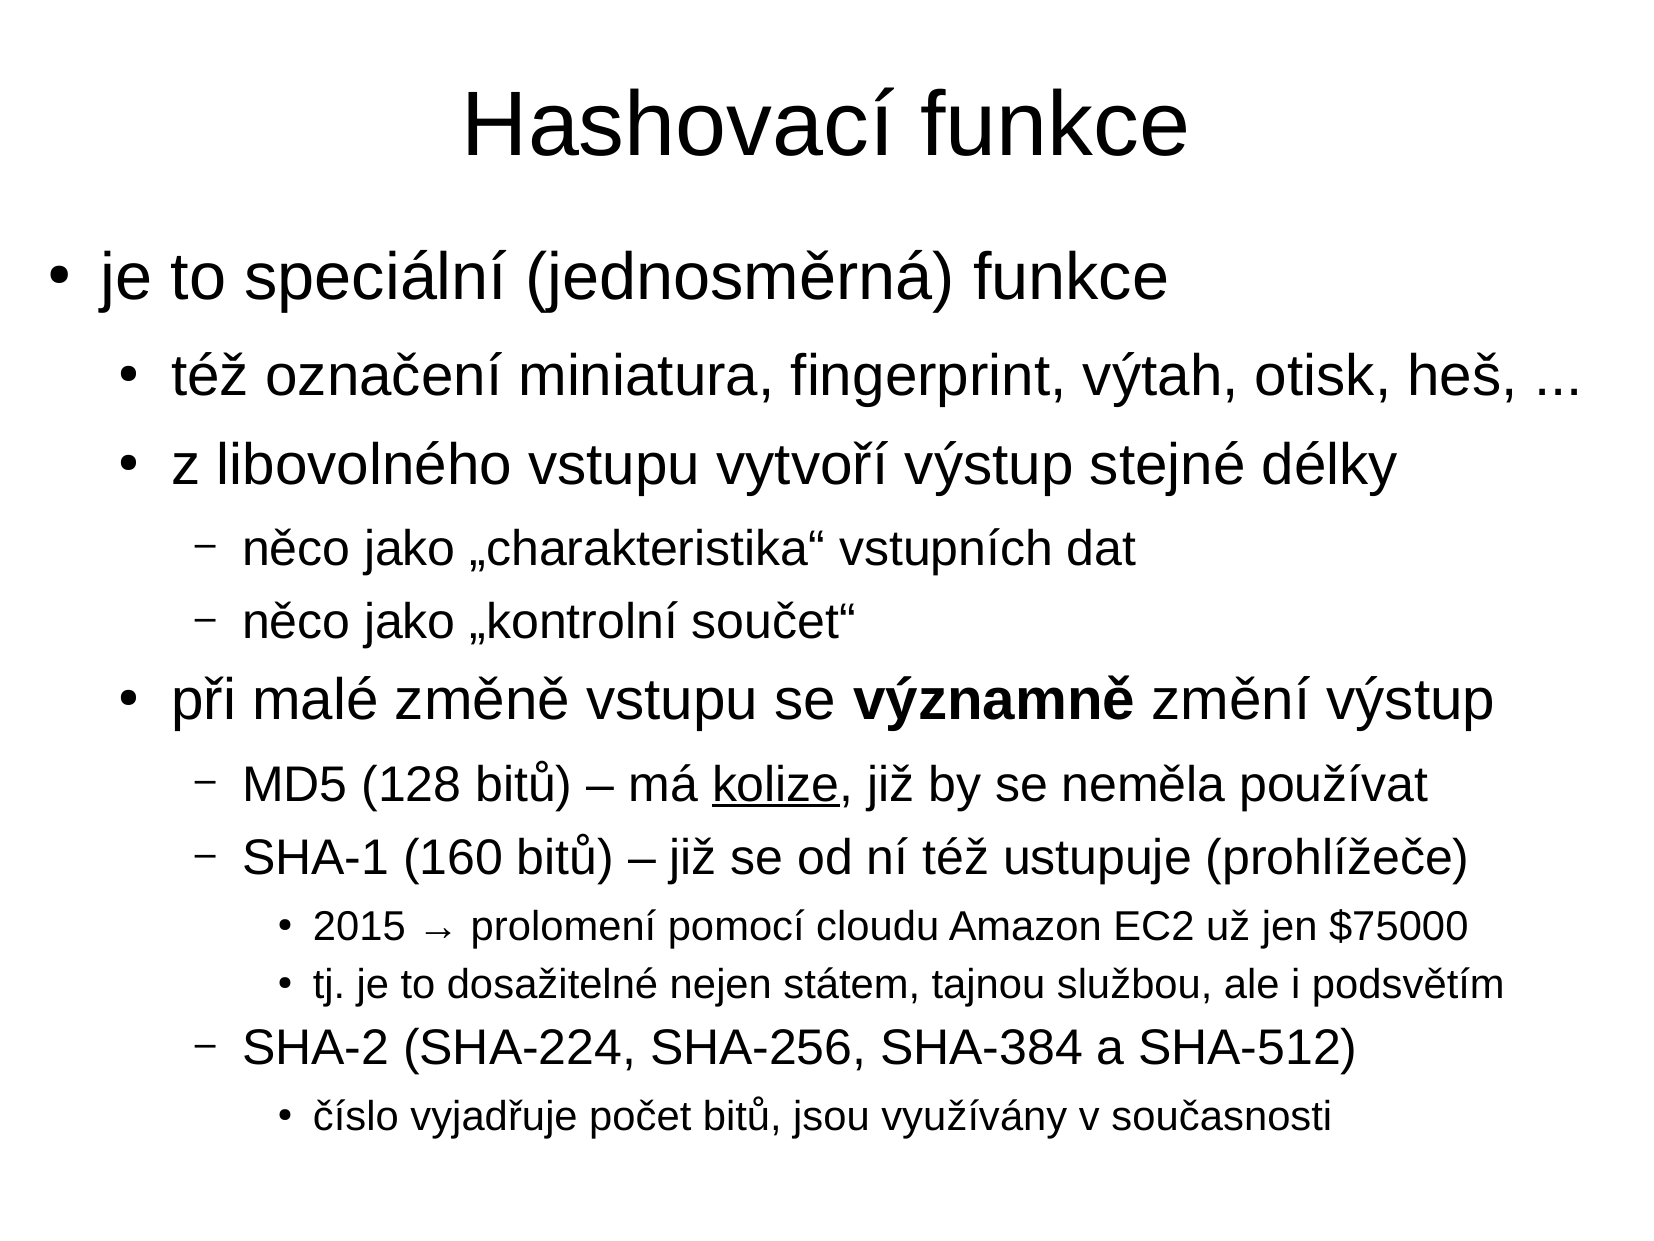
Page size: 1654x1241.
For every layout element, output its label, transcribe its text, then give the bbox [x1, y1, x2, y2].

list je to speciální (jednosměrná) funkce též označení miniatura, fingerprint, výtah, otisk, heš, ... z libovolného vstupu vytvoří výstup stejné délky něco jako „charakteristika“ vstupních dat něco jako „kontrolní součet“ při malé změně vstupu se významně změní výstup MD5 (128 bitů) – má kolize, již by se neměla používat SHA-1 (160 bitů) – již se od ní též ustupuje (prohlížeče) 2015 → prolomení pomocí cloudu Amazon EC2 už jen $75000 tj. je to dosažitelné nejen státem, tajnou službou, ale i podsvětím SHA-2 (SHA-224, SHA-256, SHA-384 a SHA-512) číslo vyjadřuje počet bitů, jsou využívány v současnosti [29, 238, 1654, 1176]
title Hashovací funkce [82, 27, 1571, 220]
